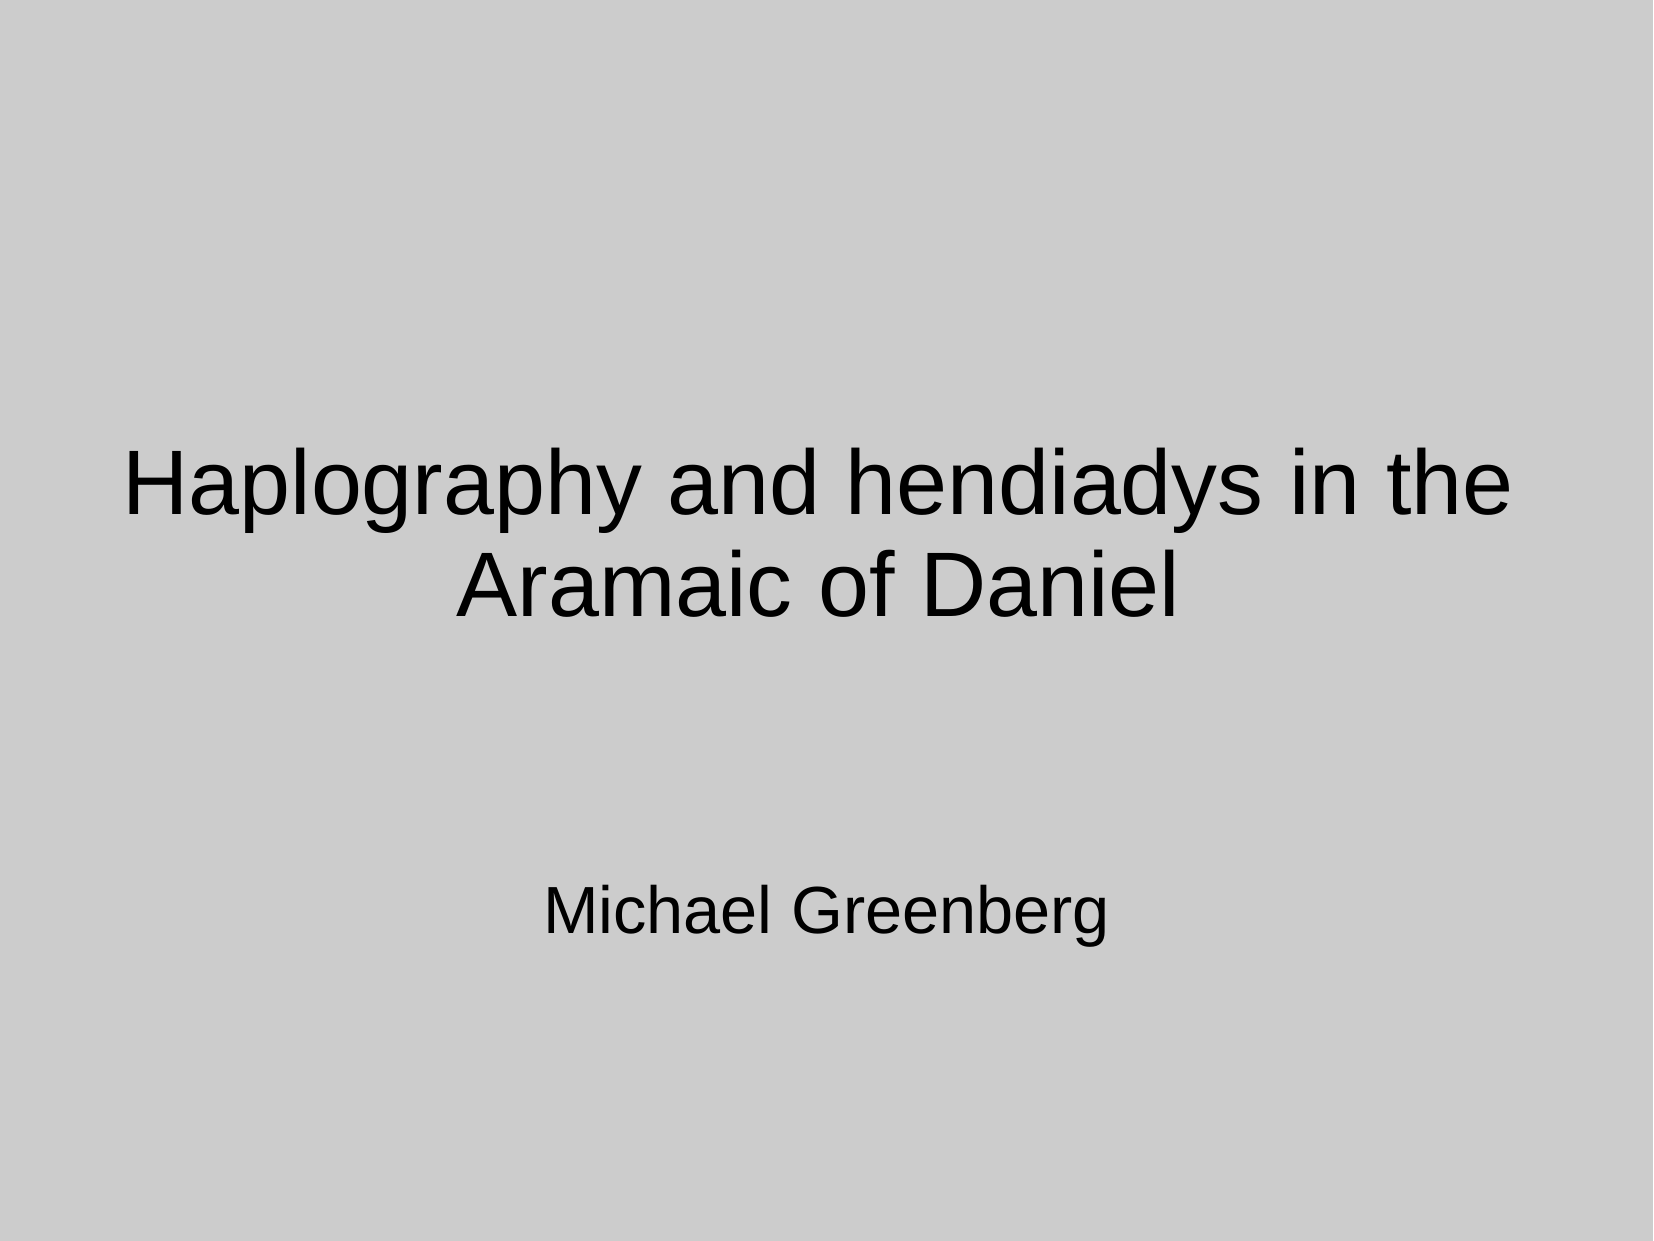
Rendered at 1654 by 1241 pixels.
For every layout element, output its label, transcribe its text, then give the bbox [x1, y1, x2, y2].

text_box Michael Greenberg [82, 712, 1571, 1109]
title Haplography and hendiadys in the Aramaic of Daniel [75, 430, 1563, 638]
